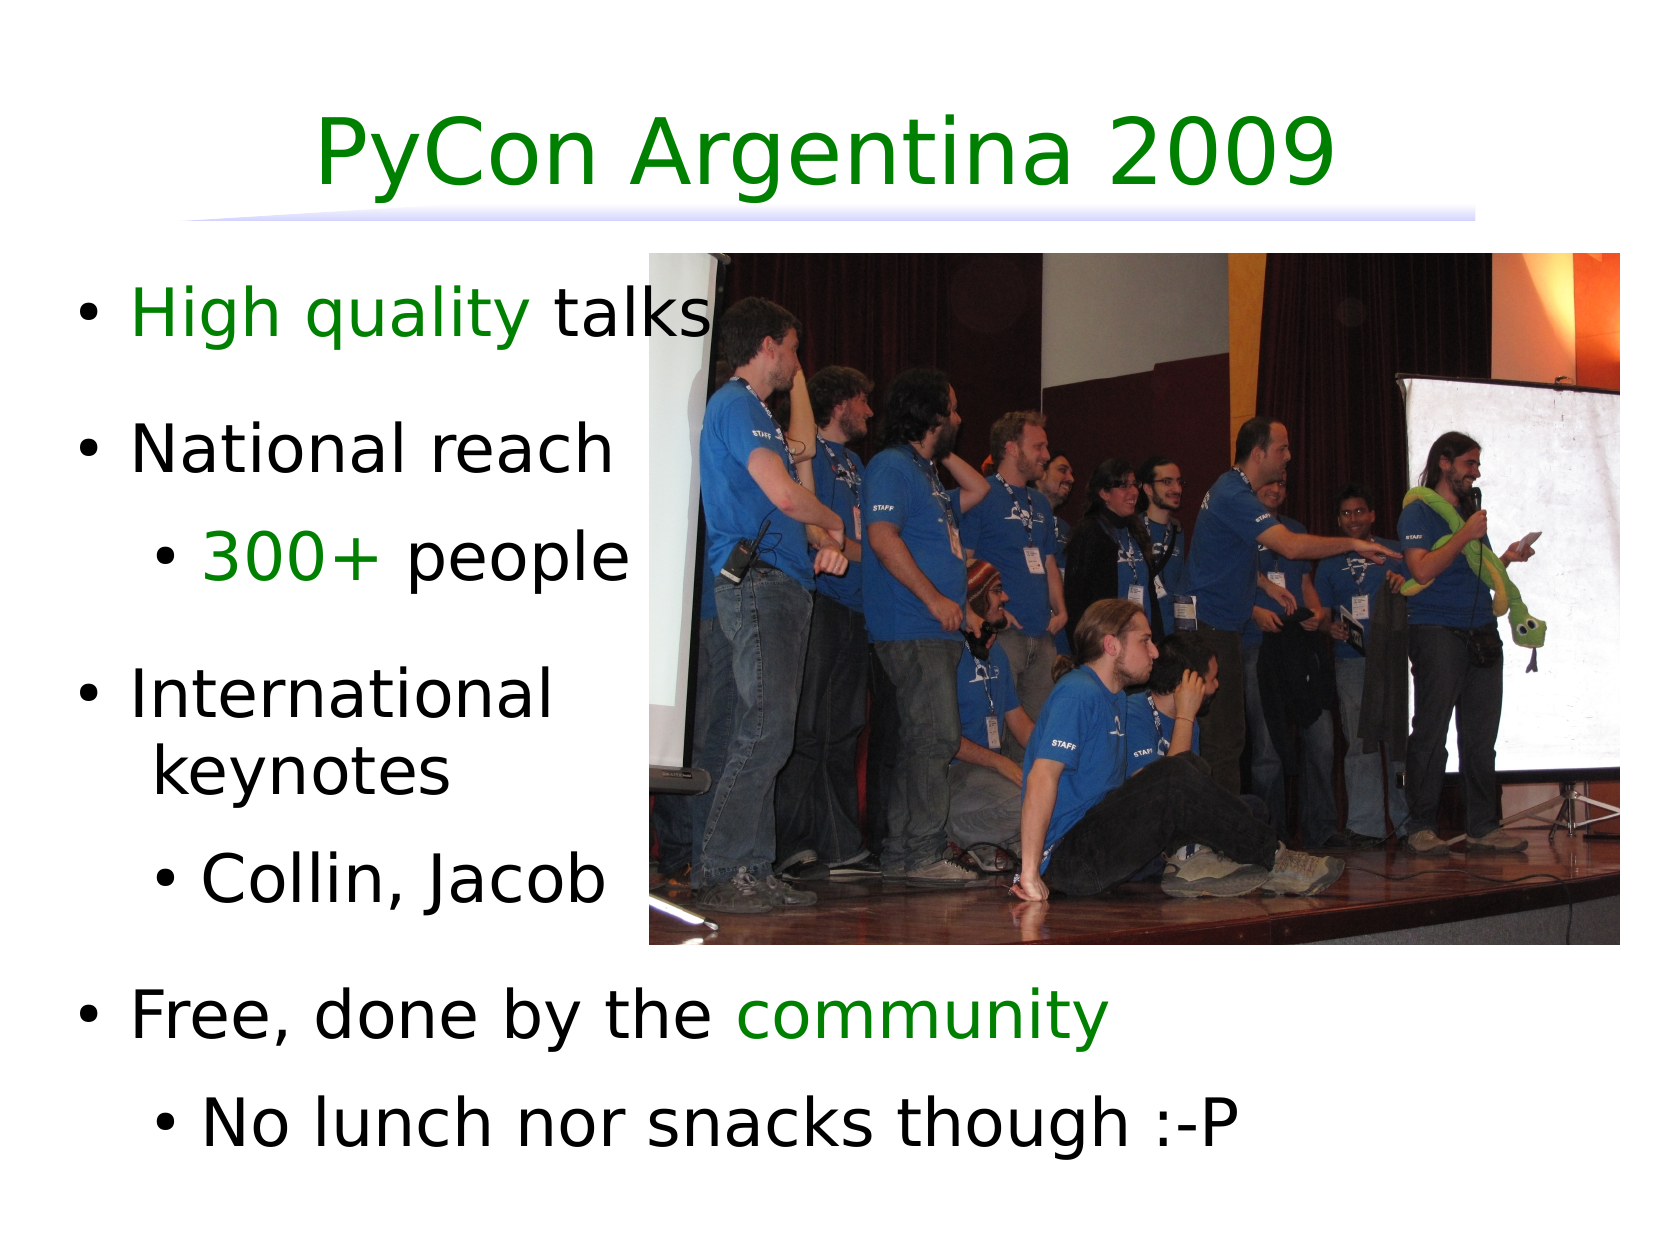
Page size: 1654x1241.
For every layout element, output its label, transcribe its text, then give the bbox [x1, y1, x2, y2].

title PyCon Argentina 2009 [82, 44, 1571, 262]
list High quality talks National reach 300+ people International keynotes Collin, Jacob Free, done by the community No lunch nor snacks though :-P [59, 274, 1595, 1163]
picture [649, 253, 1620, 945]
